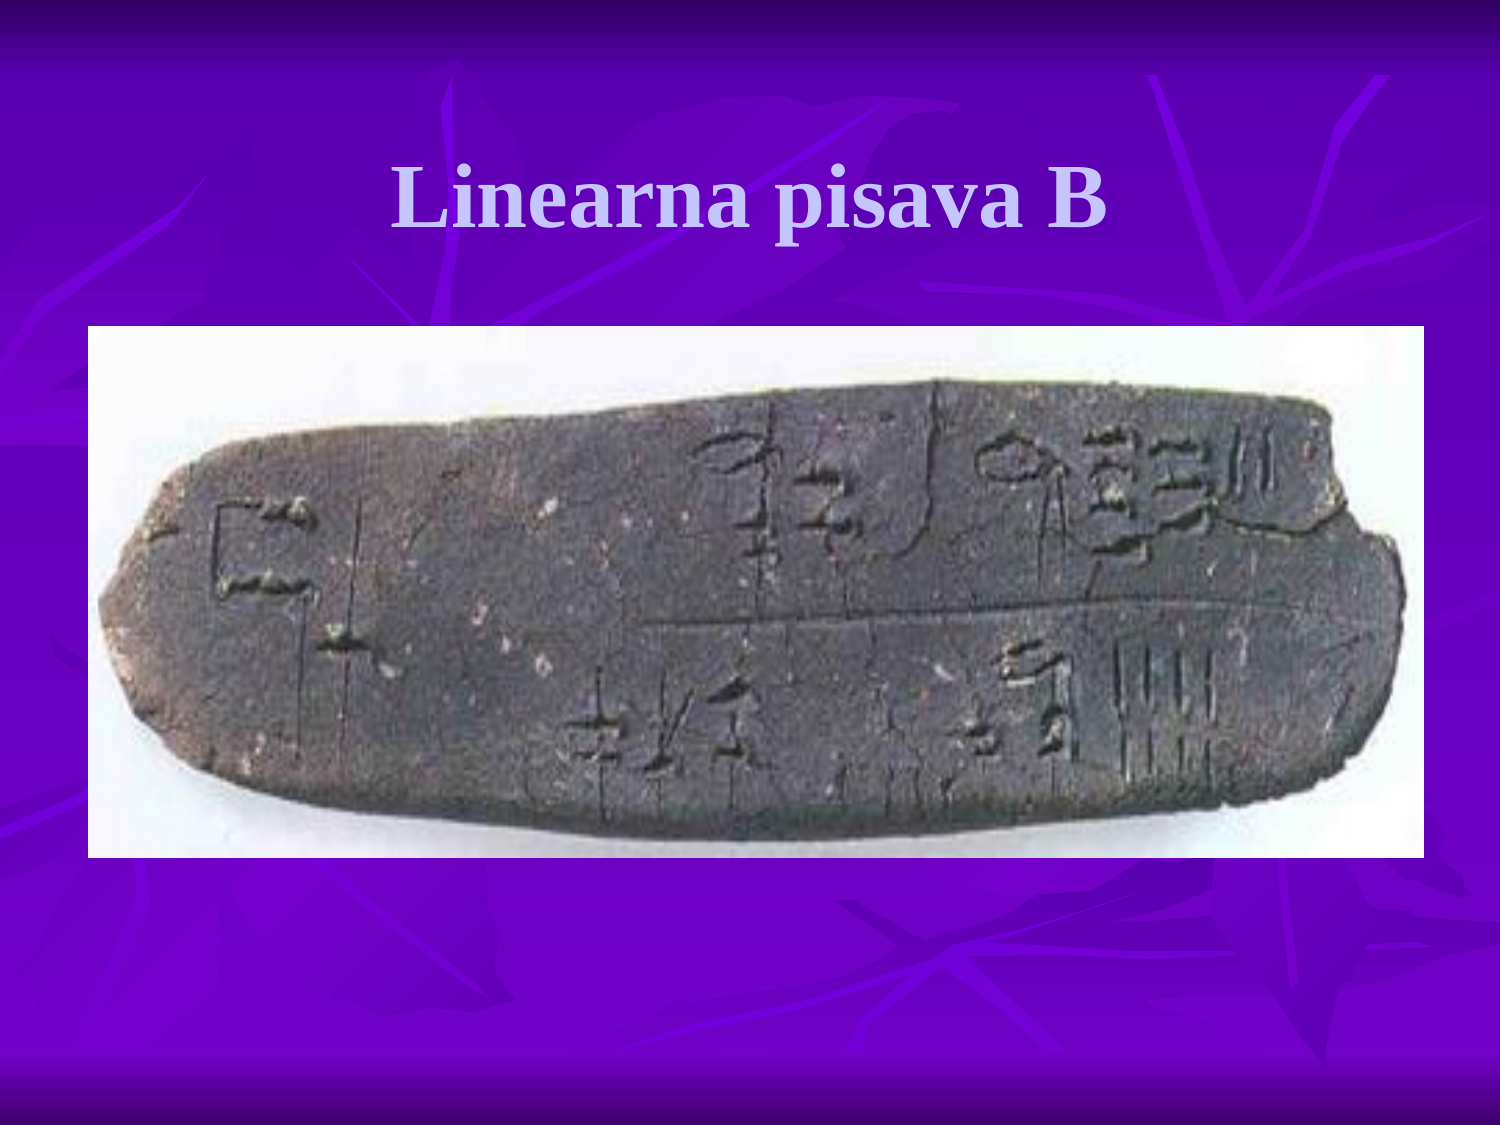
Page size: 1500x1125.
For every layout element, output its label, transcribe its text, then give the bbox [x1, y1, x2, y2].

title Linearna pisava B [75, 101, 1425, 279]
picture [88, 326, 1424, 858]
